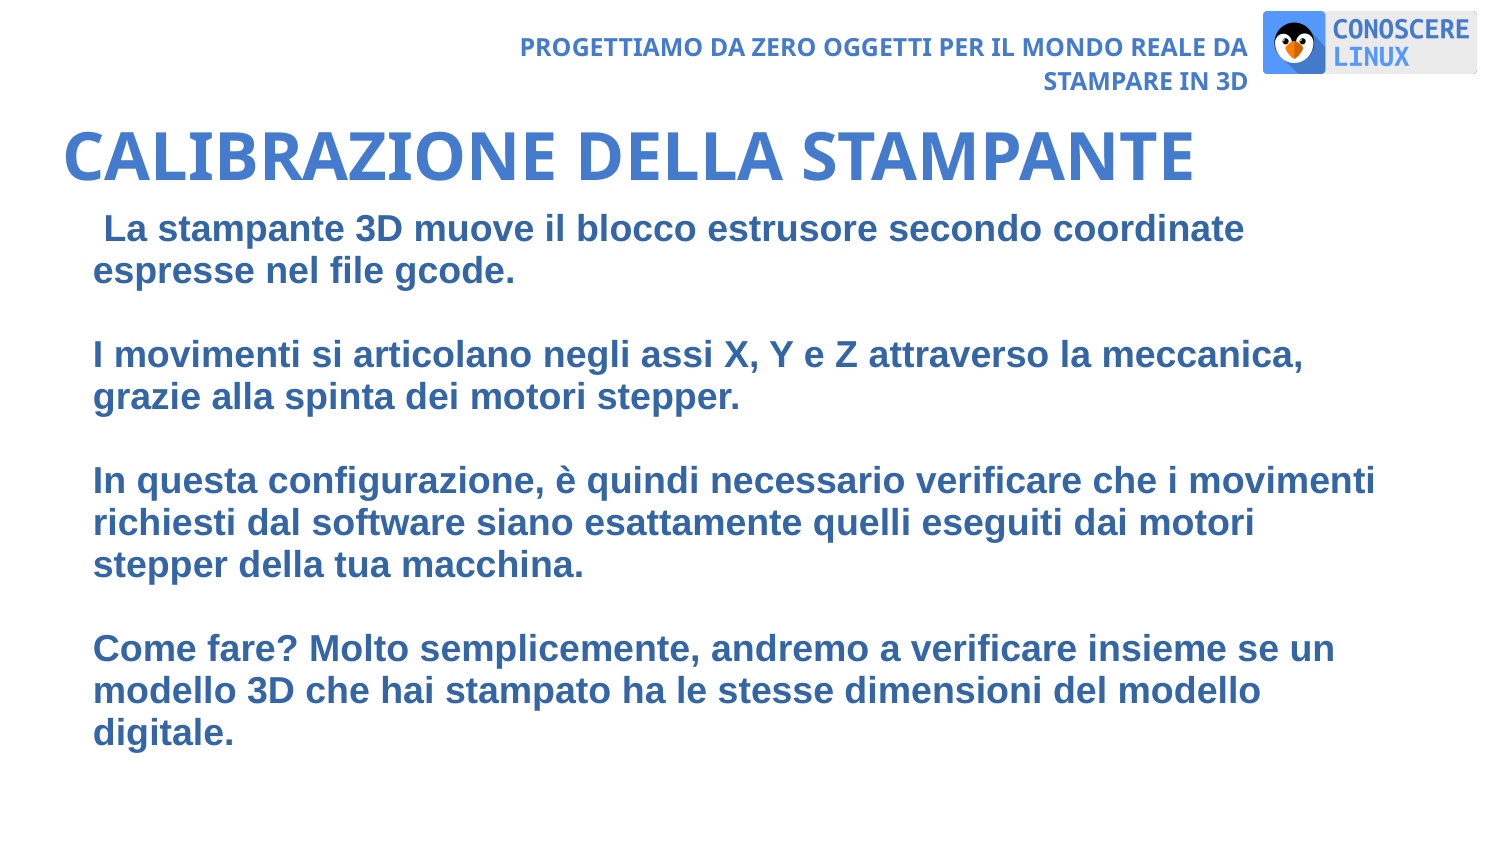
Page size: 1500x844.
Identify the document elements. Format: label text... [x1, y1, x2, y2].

text_box CALIBRAZIONE DELLA STAMPANTE [47, 102, 1276, 189]
text_box PROGETTIAMO DA ZERO OGGETTI PER IL MONDO REALE DA STAMPARE IN 3D [437, 21, 1264, 91]
text_box La stampante 3D muove il blocco estrusore secondo coordinate espresse nel file gcode. I movimenti si articolano negli assi X, Y e Z attraverso la meccanica, grazie alla spinta dei motori stepper. In questa configurazione, è quindi necessario verificare che i movimenti richiesti dal software siano esattamente quelli eseguiti dai motori stepper della tua macchina. Come fare? Molto semplicemente, andremo a verificare insieme se un modello 3D che hai stampato ha le stesse dimensioni del modello digitale. [78, 200, 1409, 762]
picture [1263, 11, 1477, 74]
